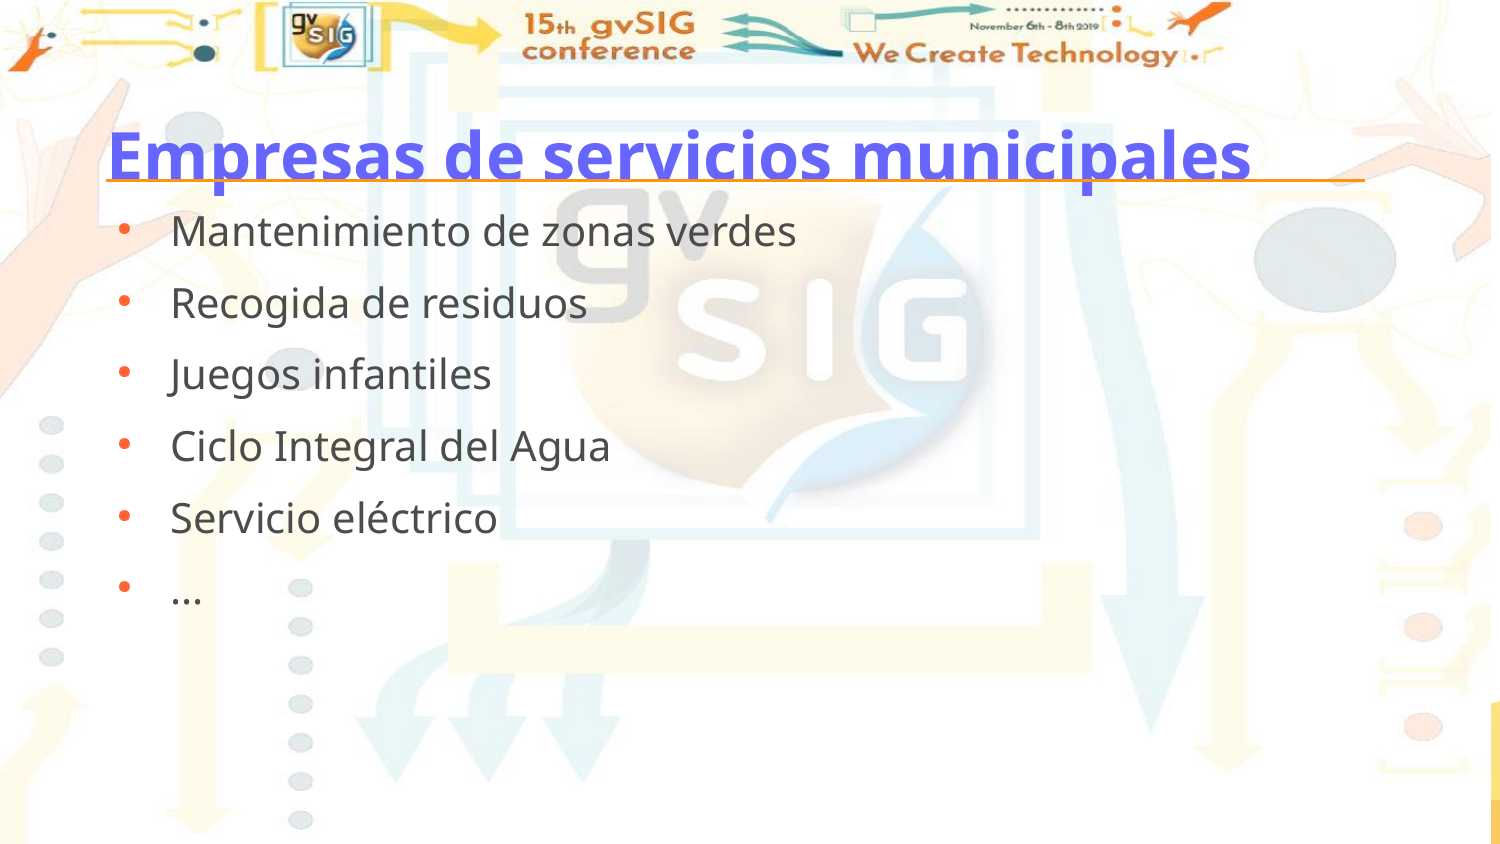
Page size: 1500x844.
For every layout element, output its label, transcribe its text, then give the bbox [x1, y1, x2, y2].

title Empresas de servicios municipales [106, 115, 1457, 193]
picture [0, 0, 1500, 844]
list Mantenimiento de zonas verdes Recogida de residuos Juegos infantiles Ciclo Integral del Agua Servicio eléctrico ... [99, 129, 1359, 770]
